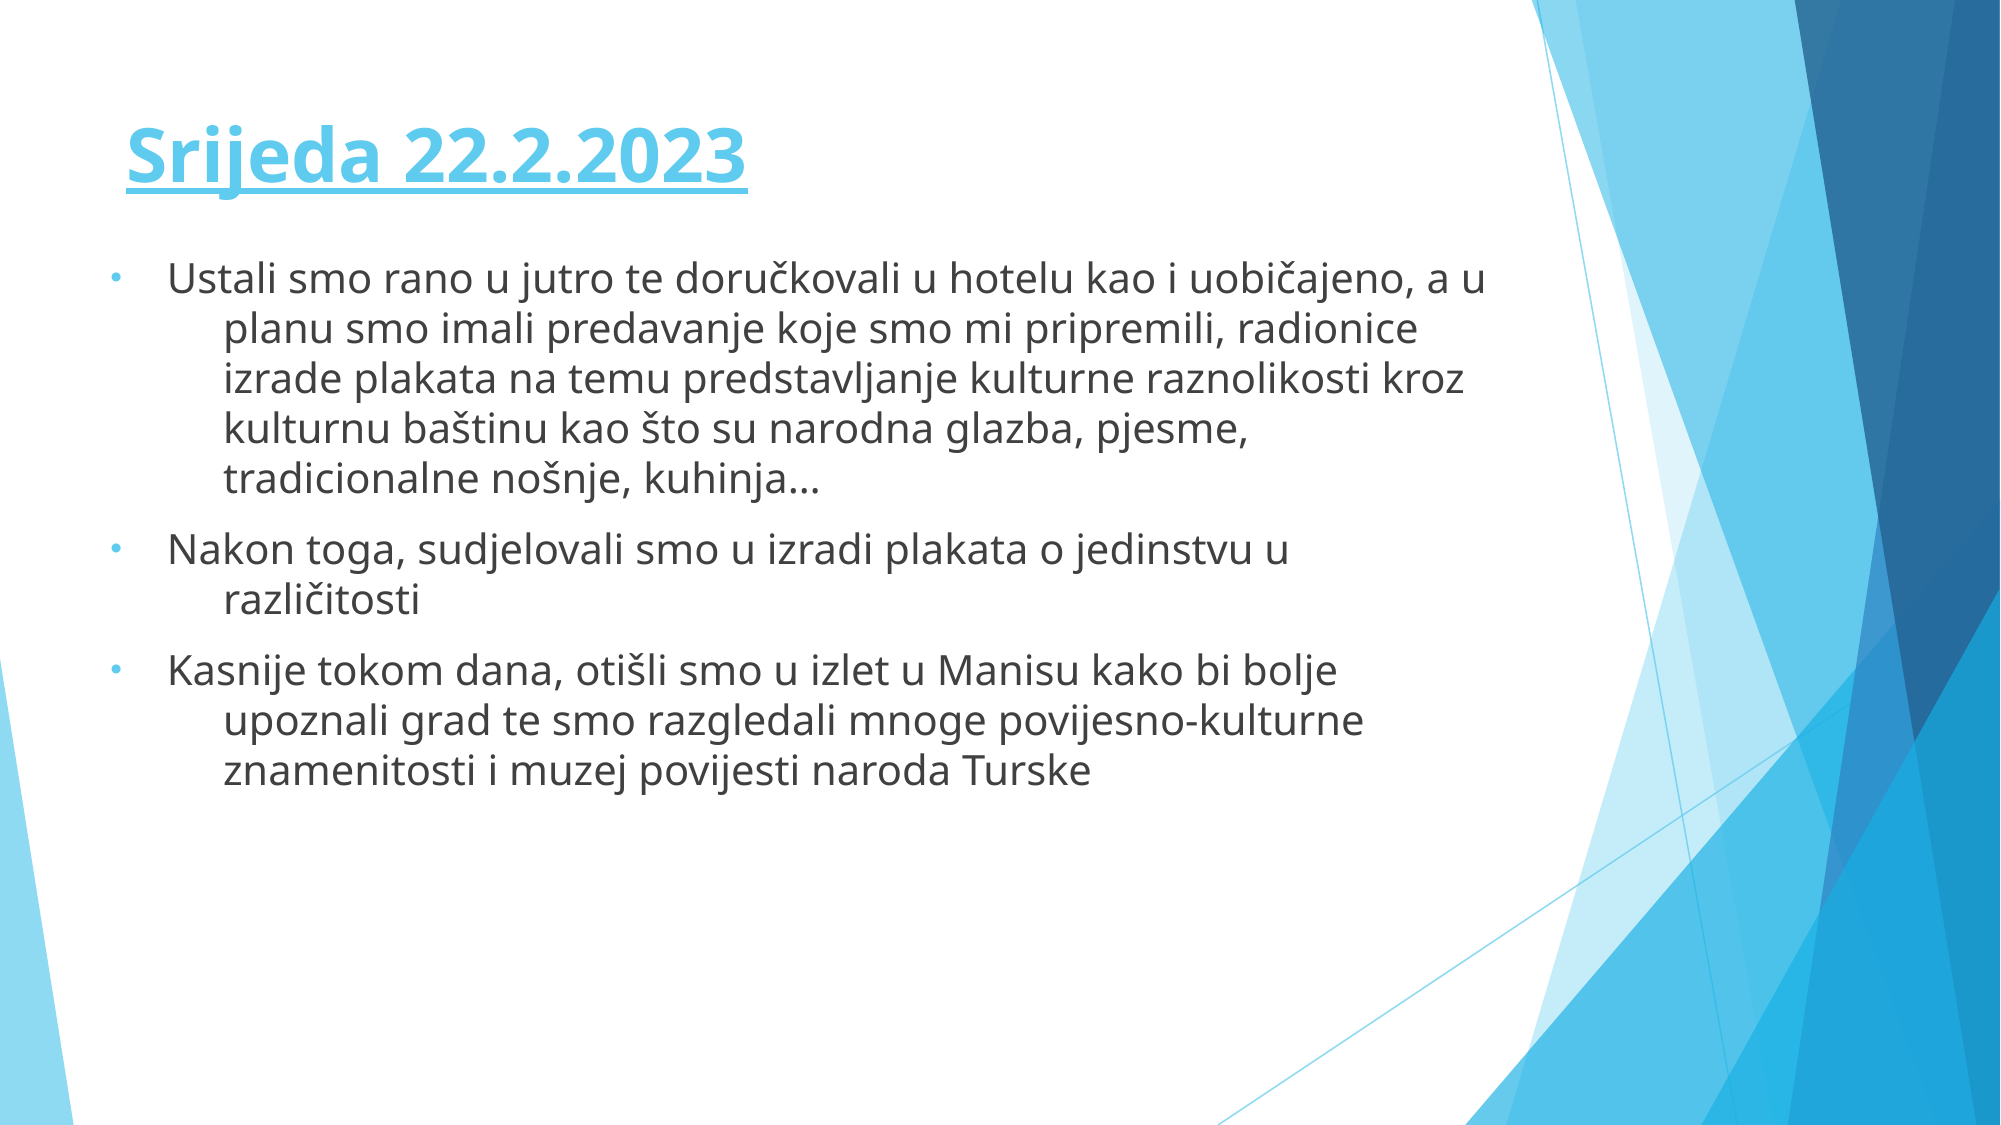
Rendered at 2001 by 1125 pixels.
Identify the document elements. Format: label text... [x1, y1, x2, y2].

title Srijeda 22.2.2023 [111, 99, 1522, 317]
list Ustali smo rano u jutro te doručkovali u hotelu kao i uobičajeno, a u planu smo imali predavanje koje smo mi pripremili, radionice izrade plakata na temu predstavljanje kulturne raznolikosti kroz kulturnu baštinu kao što su narodna glazba, pjesme, tradicionalne nošnje, kuhinja… Nakon toga, sudjelovali smo u izradi plakata o jedinstvu u različitosti Kasnije tokom dana, otišli smo u izlet u Manisu kako bi bolje upoznali grad te smo razgledali mnoge povijesno-kulturne znamenitosti i muzej povijesti naroda Turske [95, 244, 1506, 881]
